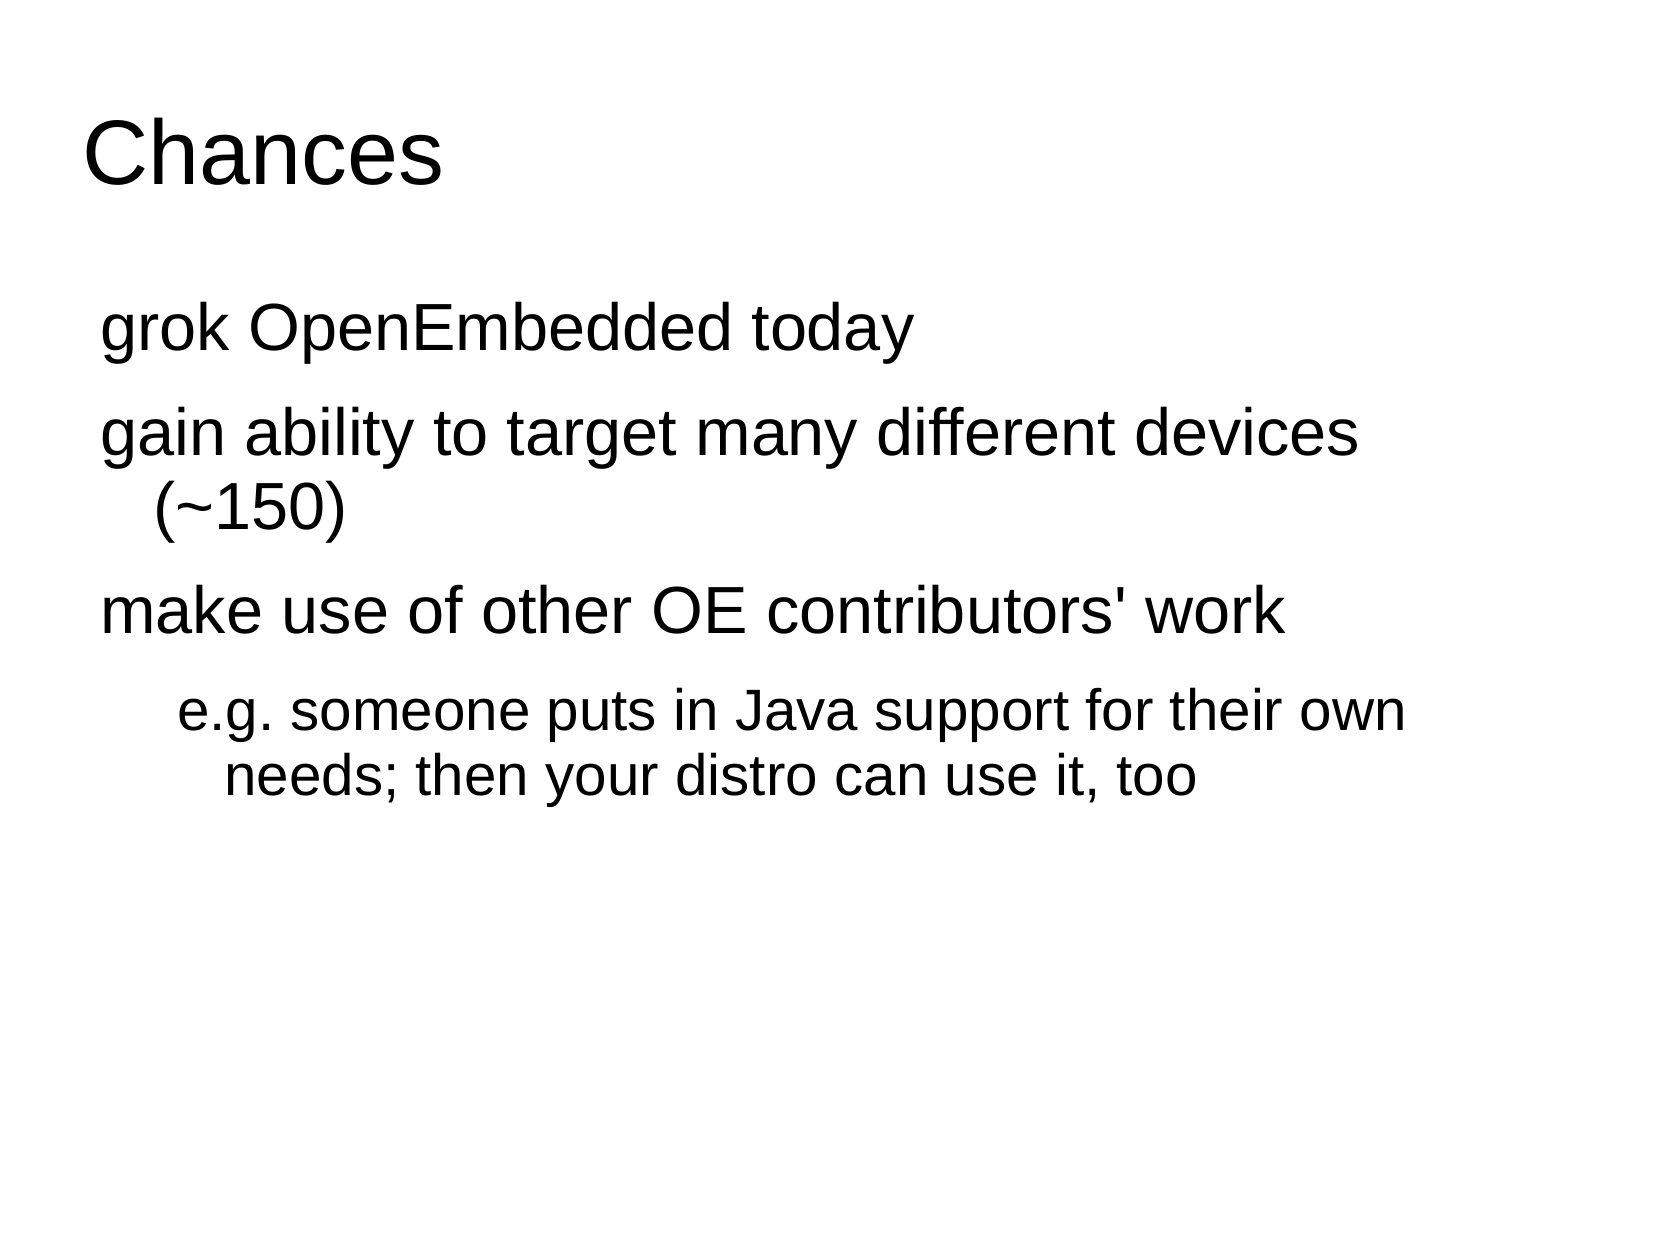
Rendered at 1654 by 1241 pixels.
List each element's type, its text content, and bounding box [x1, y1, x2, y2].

title Chances [82, 56, 1571, 250]
list grok OpenEmbedded today gain ability to target many different devices (~150) make use of other OE contributors' work e.g. someone puts in Java support for their own needs; then your distro can use it, too [82, 290, 1571, 1094]
